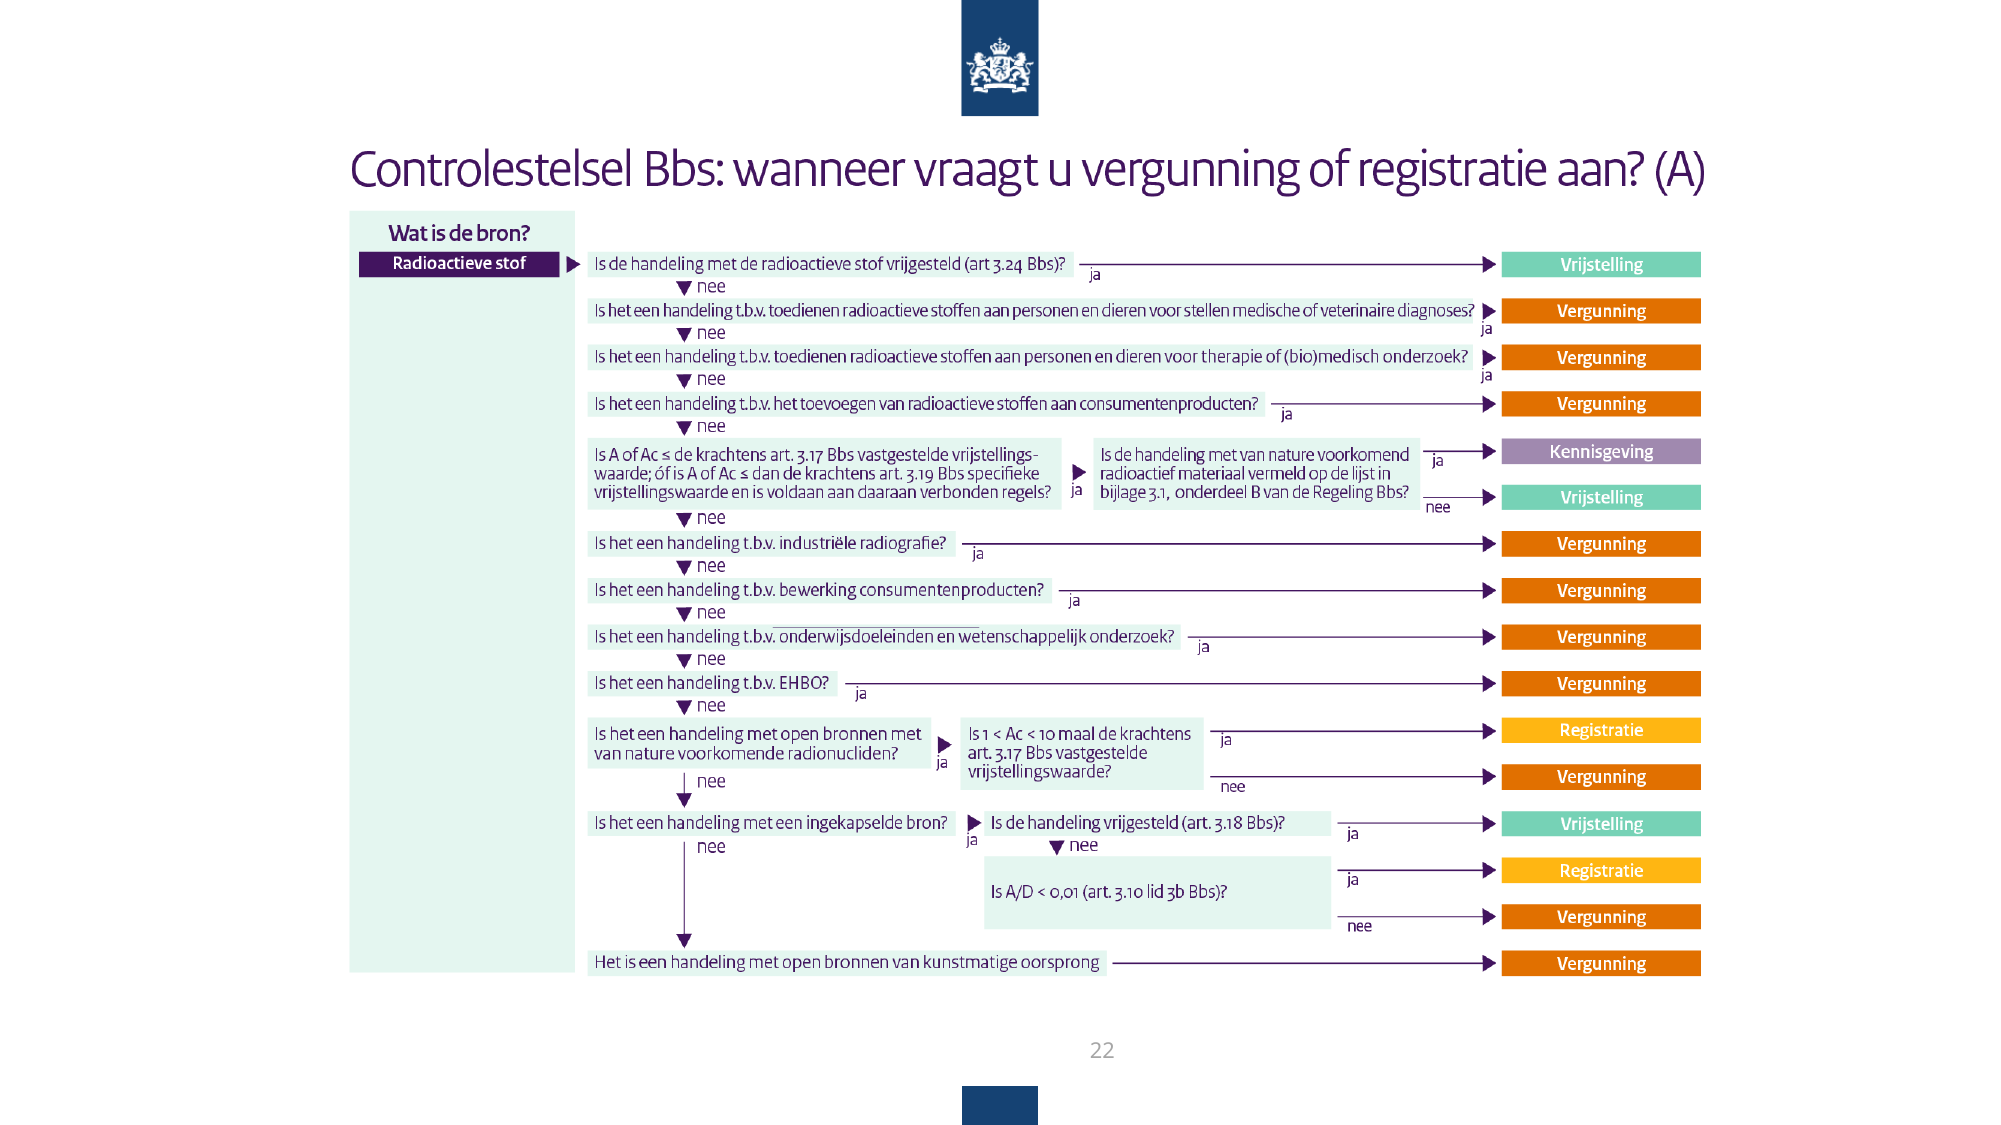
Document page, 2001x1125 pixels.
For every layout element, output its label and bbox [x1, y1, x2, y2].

text_box [1074, 1020, 1897, 1074]
picture [304, 127, 1746, 999]
